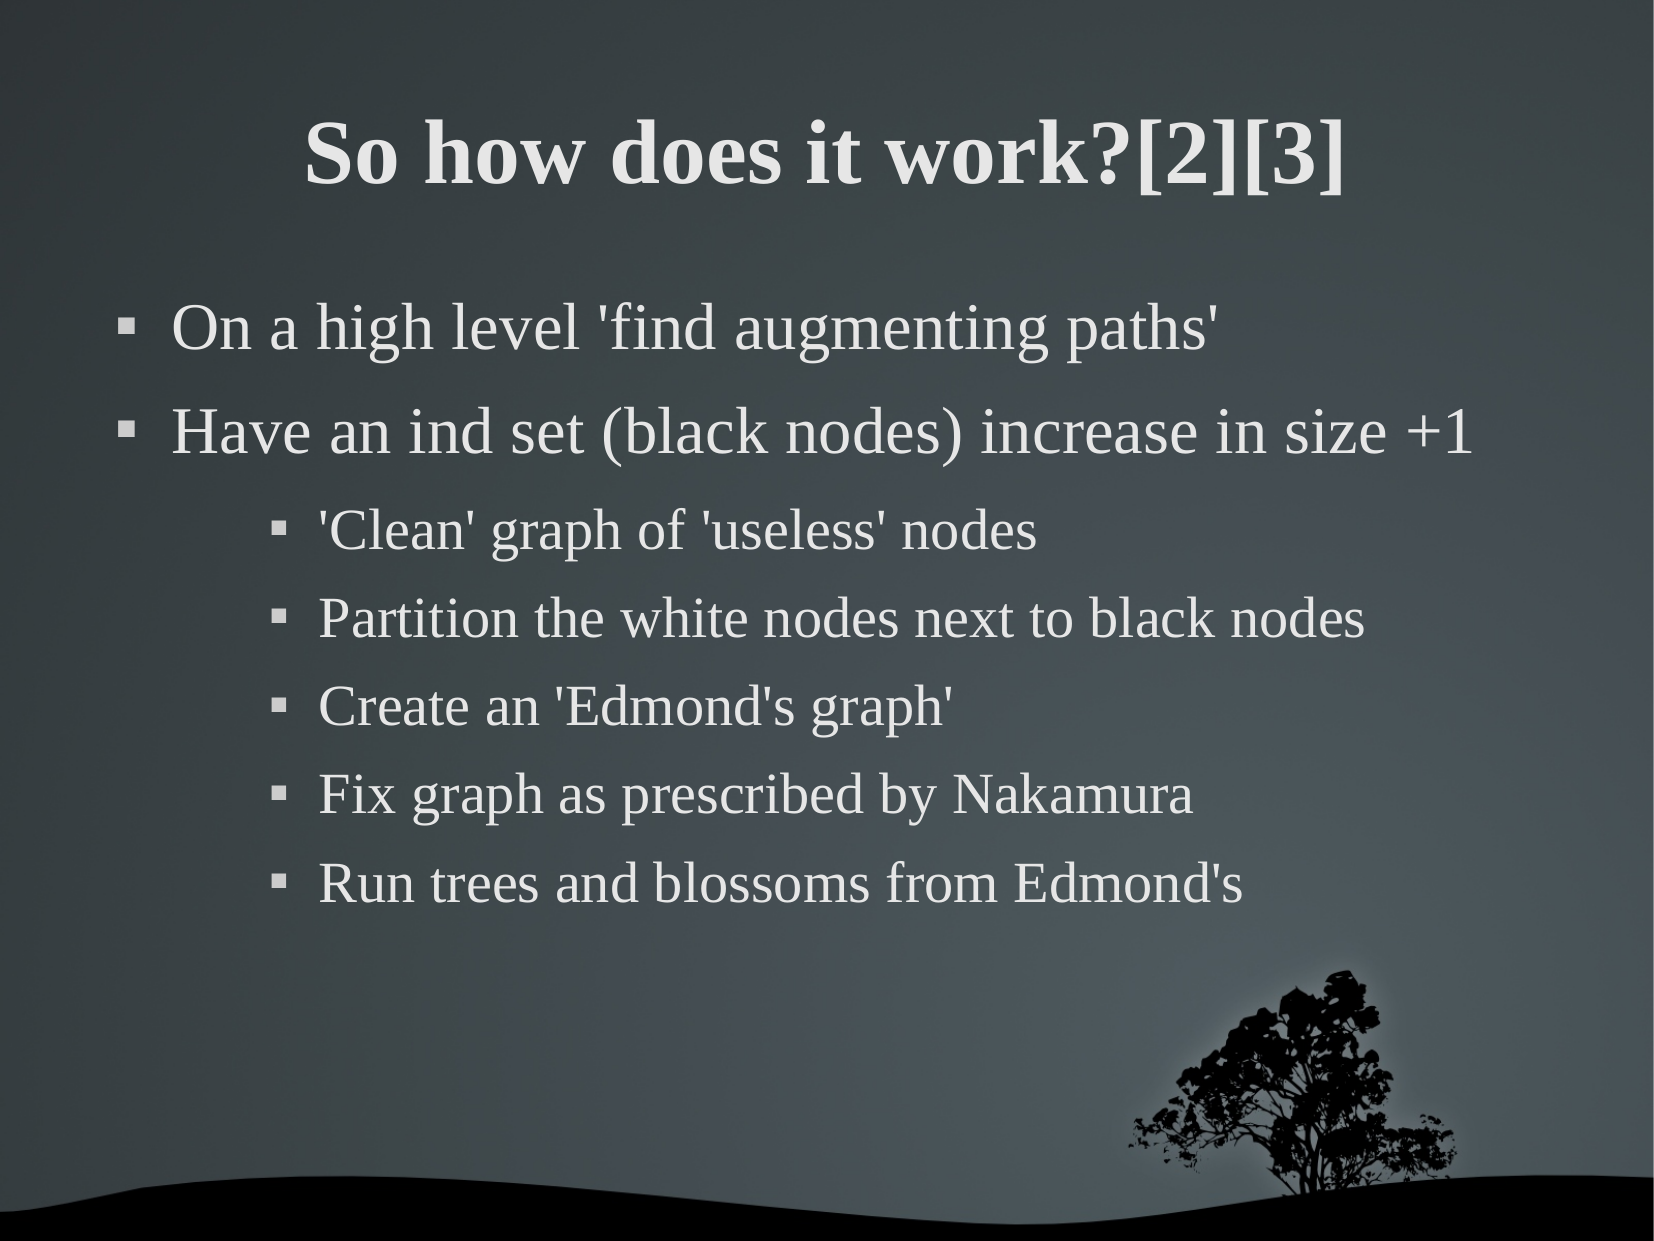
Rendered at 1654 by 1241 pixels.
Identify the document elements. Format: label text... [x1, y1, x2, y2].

list On a high level 'find augmenting paths' Have an ind set (black nodes) increase in size +1 'Clean' graph of 'useless' nodes Partition the white nodes next to black nodes Create an 'Edmond's graph' Fix graph as prescribed by Nakamura Run trees and blossoms from Edmond's [82, 290, 1571, 1109]
title So how does it work?[2][3] [82, 49, 1571, 257]
picture [0, 0, 1654, 1241]
